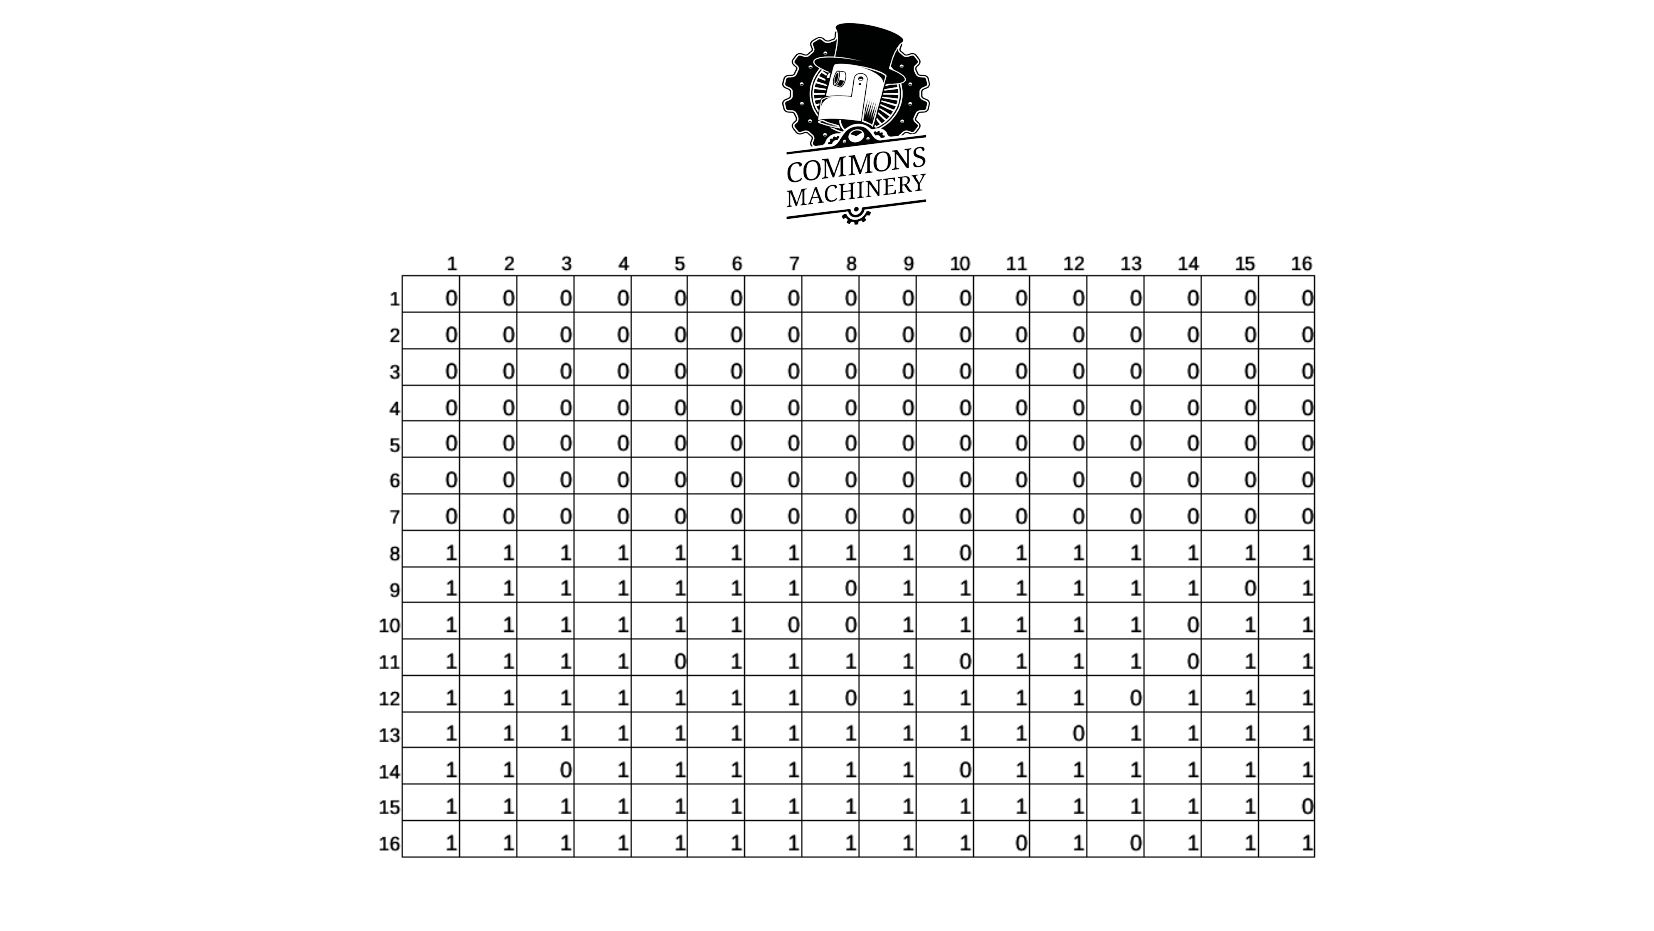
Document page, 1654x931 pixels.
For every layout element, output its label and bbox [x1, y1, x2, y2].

picture [782, 23, 930, 225]
picture [375, 241, 1325, 871]
